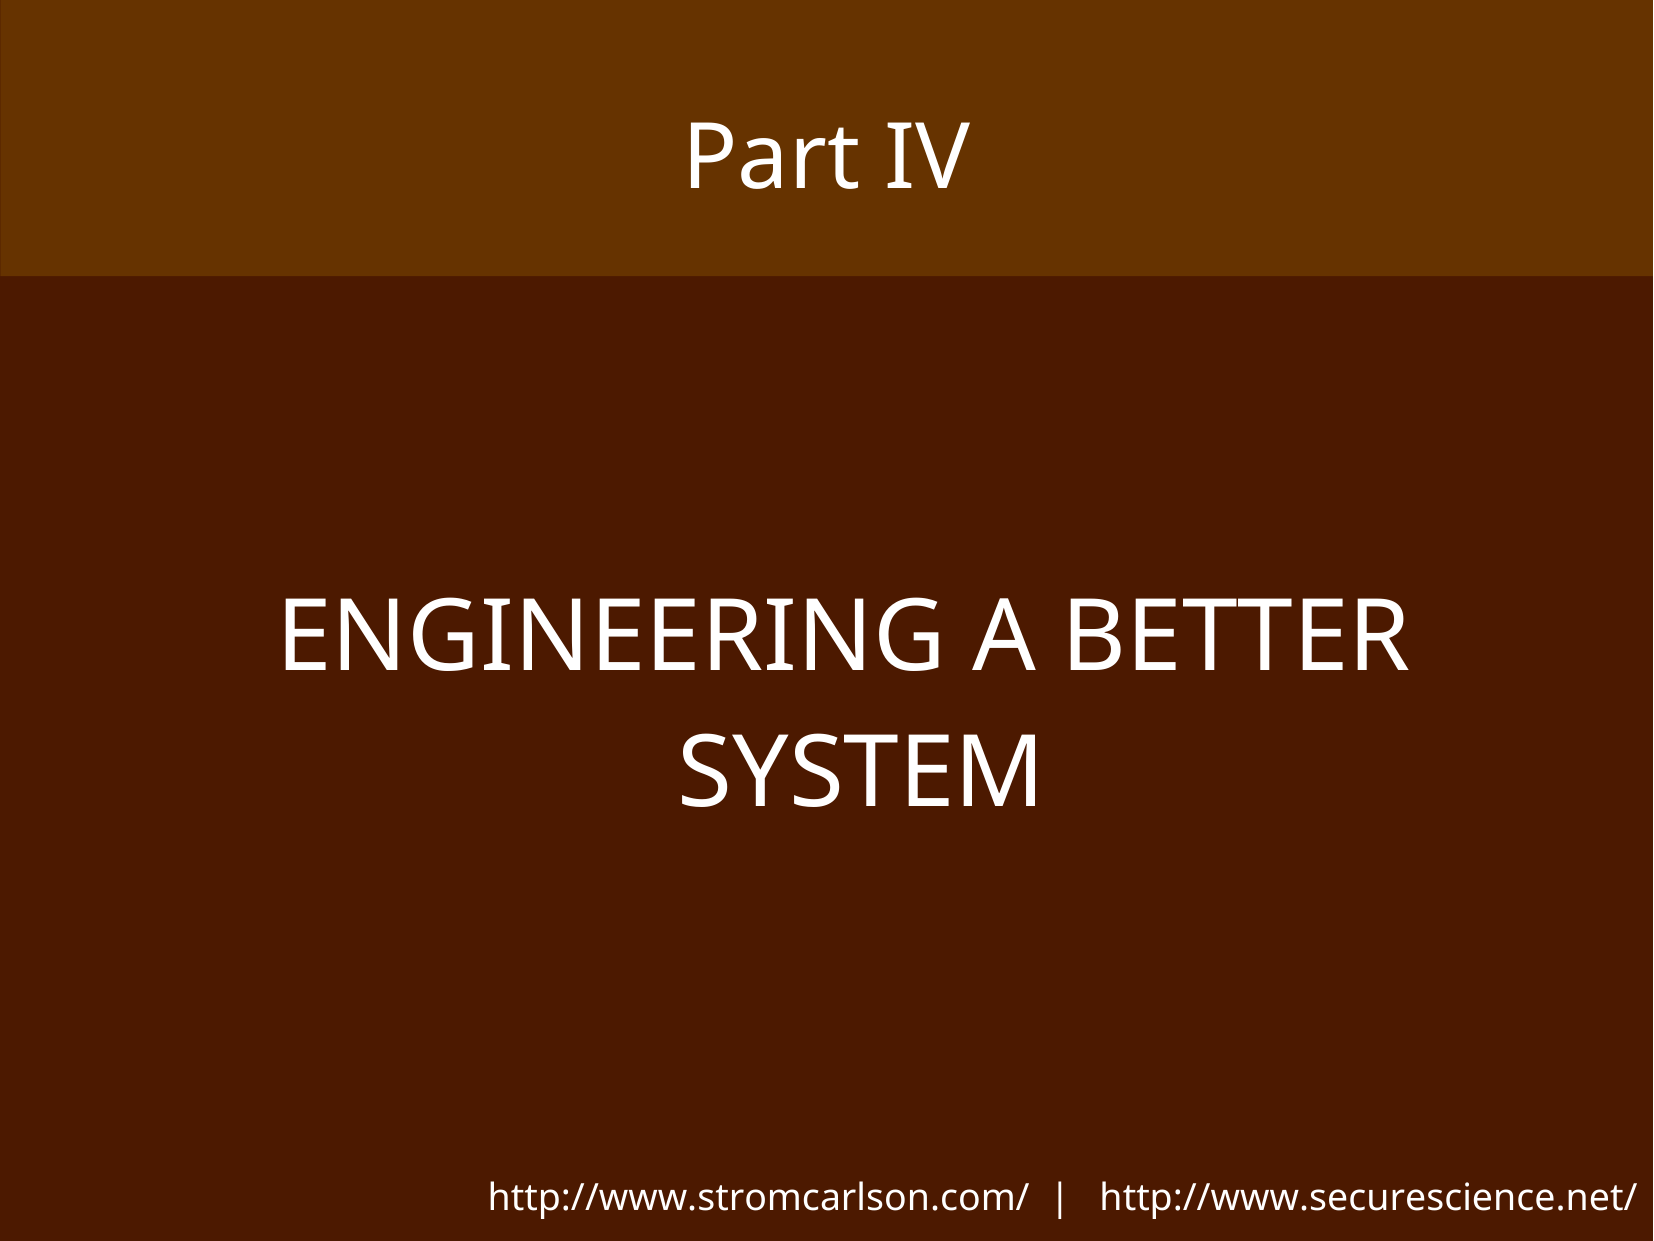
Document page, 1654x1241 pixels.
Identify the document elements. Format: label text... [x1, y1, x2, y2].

subtitle ENGINEERING A BETTER SYSTEM [82, 290, 1571, 1109]
title Part IV [82, 49, 1571, 257]
